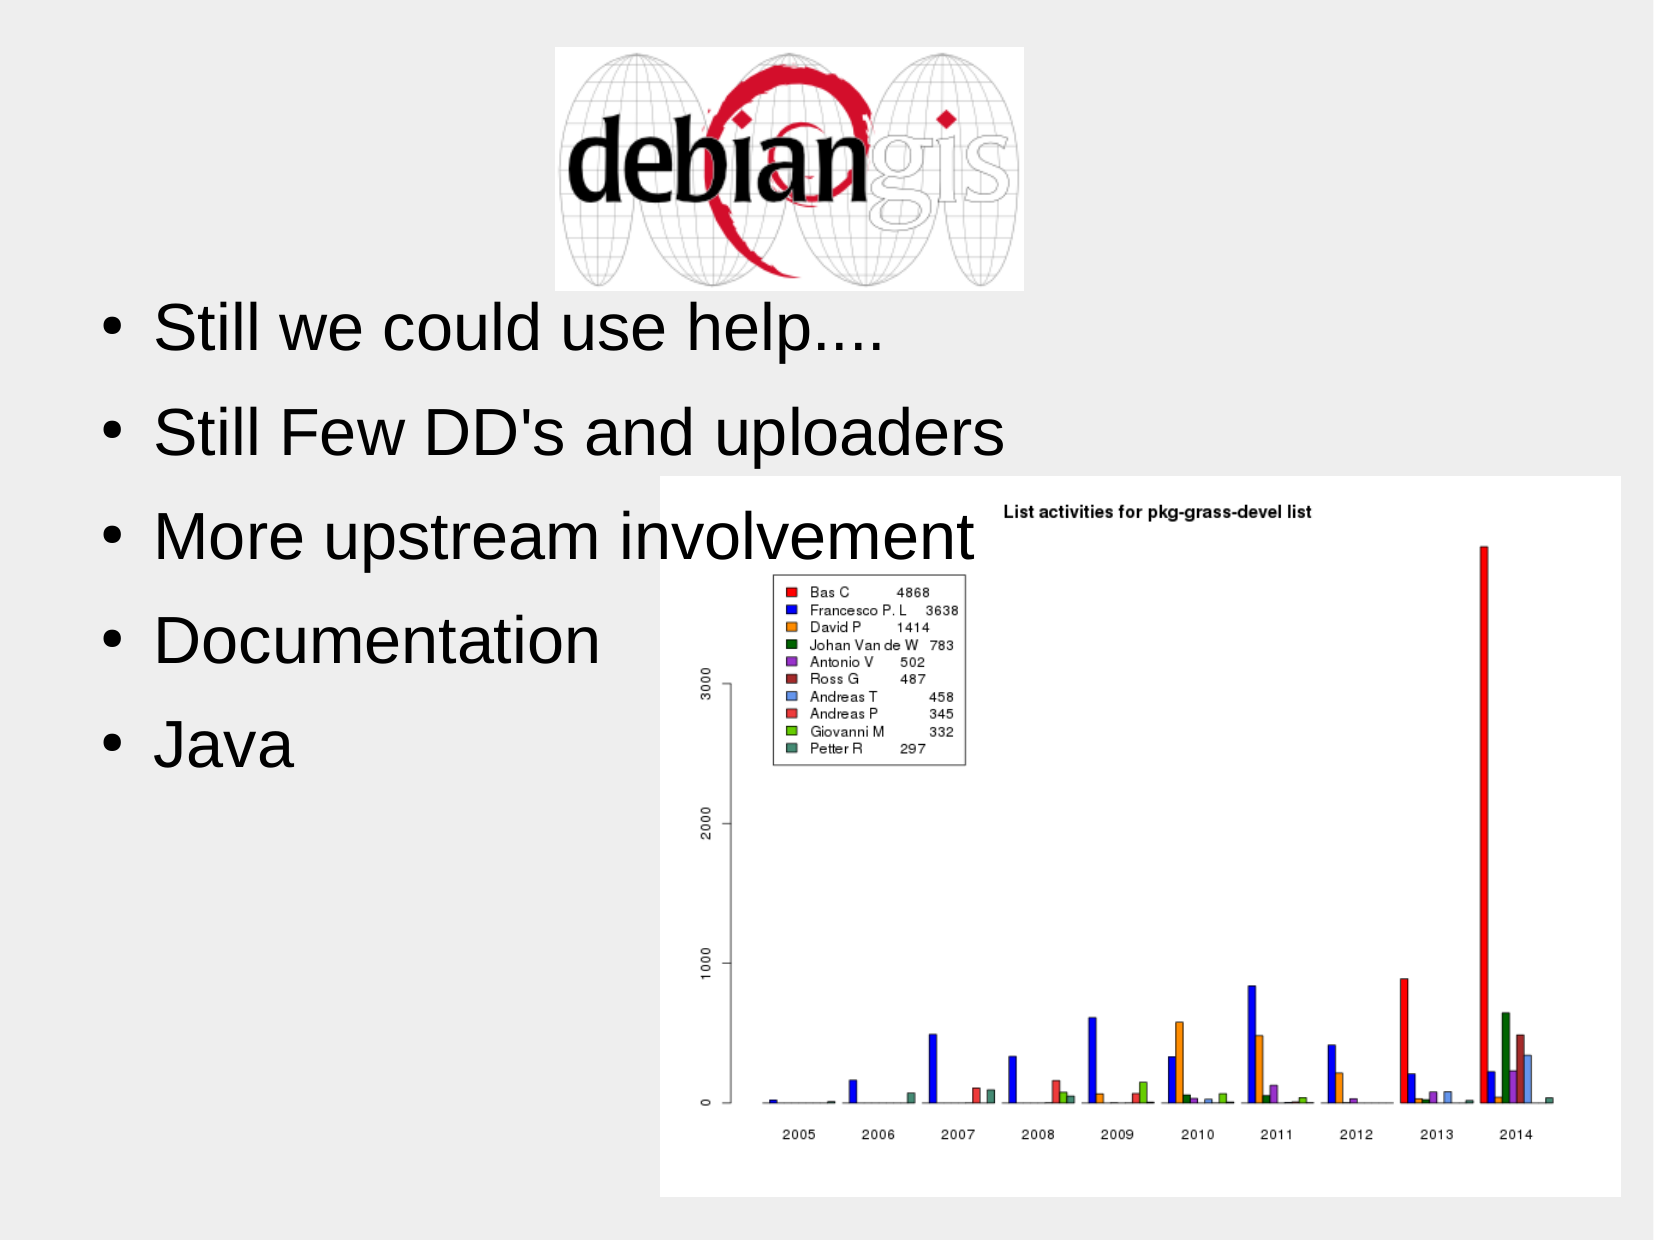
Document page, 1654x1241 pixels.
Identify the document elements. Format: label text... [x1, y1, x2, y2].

picture [660, 476, 1621, 1197]
list Still we could use help.... Still Few DD's and uploaders More upstream involvement Documentation Java [82, 290, 1571, 1010]
picture [555, 47, 1024, 291]
